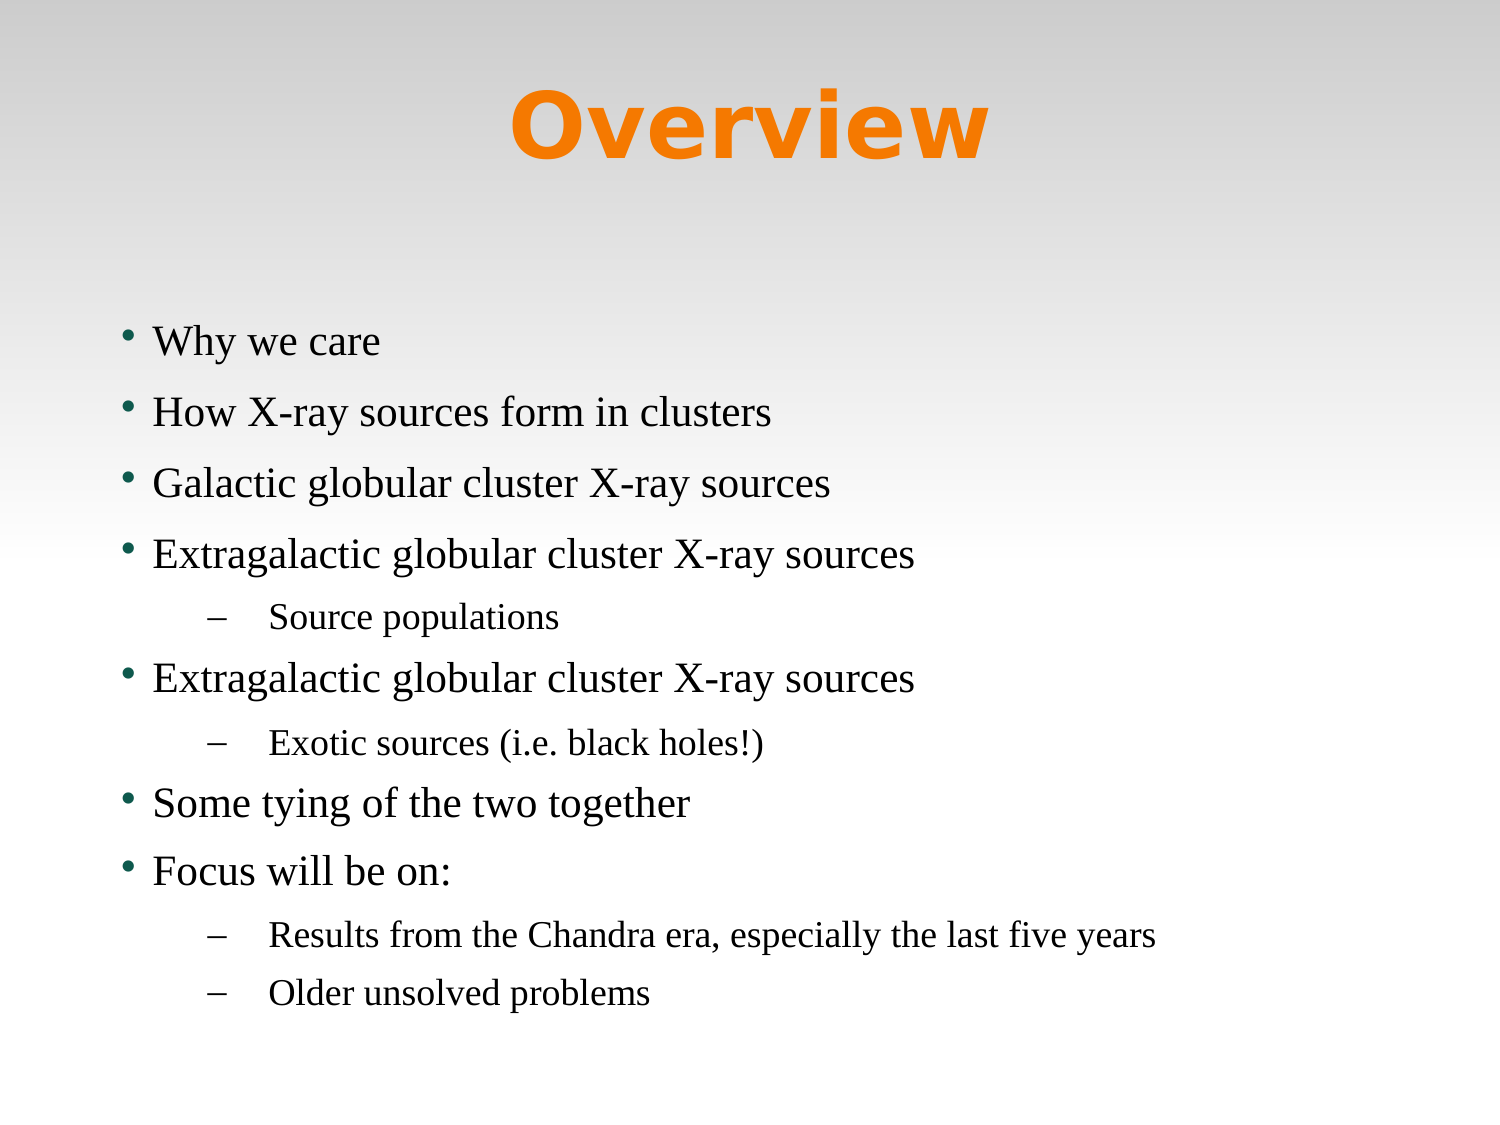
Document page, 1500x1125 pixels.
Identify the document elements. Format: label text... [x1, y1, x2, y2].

title Overview [110, 0, 1392, 271]
list Why we care How X-ray sources form in clusters Galactic globular cluster X-ray sources Extragalactic globular cluster X-ray sources Source populations Extragalactic globular cluster X-ray sources Exotic sources (i.e. black holes!) Some tying of the two together Focus will be on: Results from the Chandra era, especially the last five years Older unsolved problems [110, 312, 1392, 1022]
